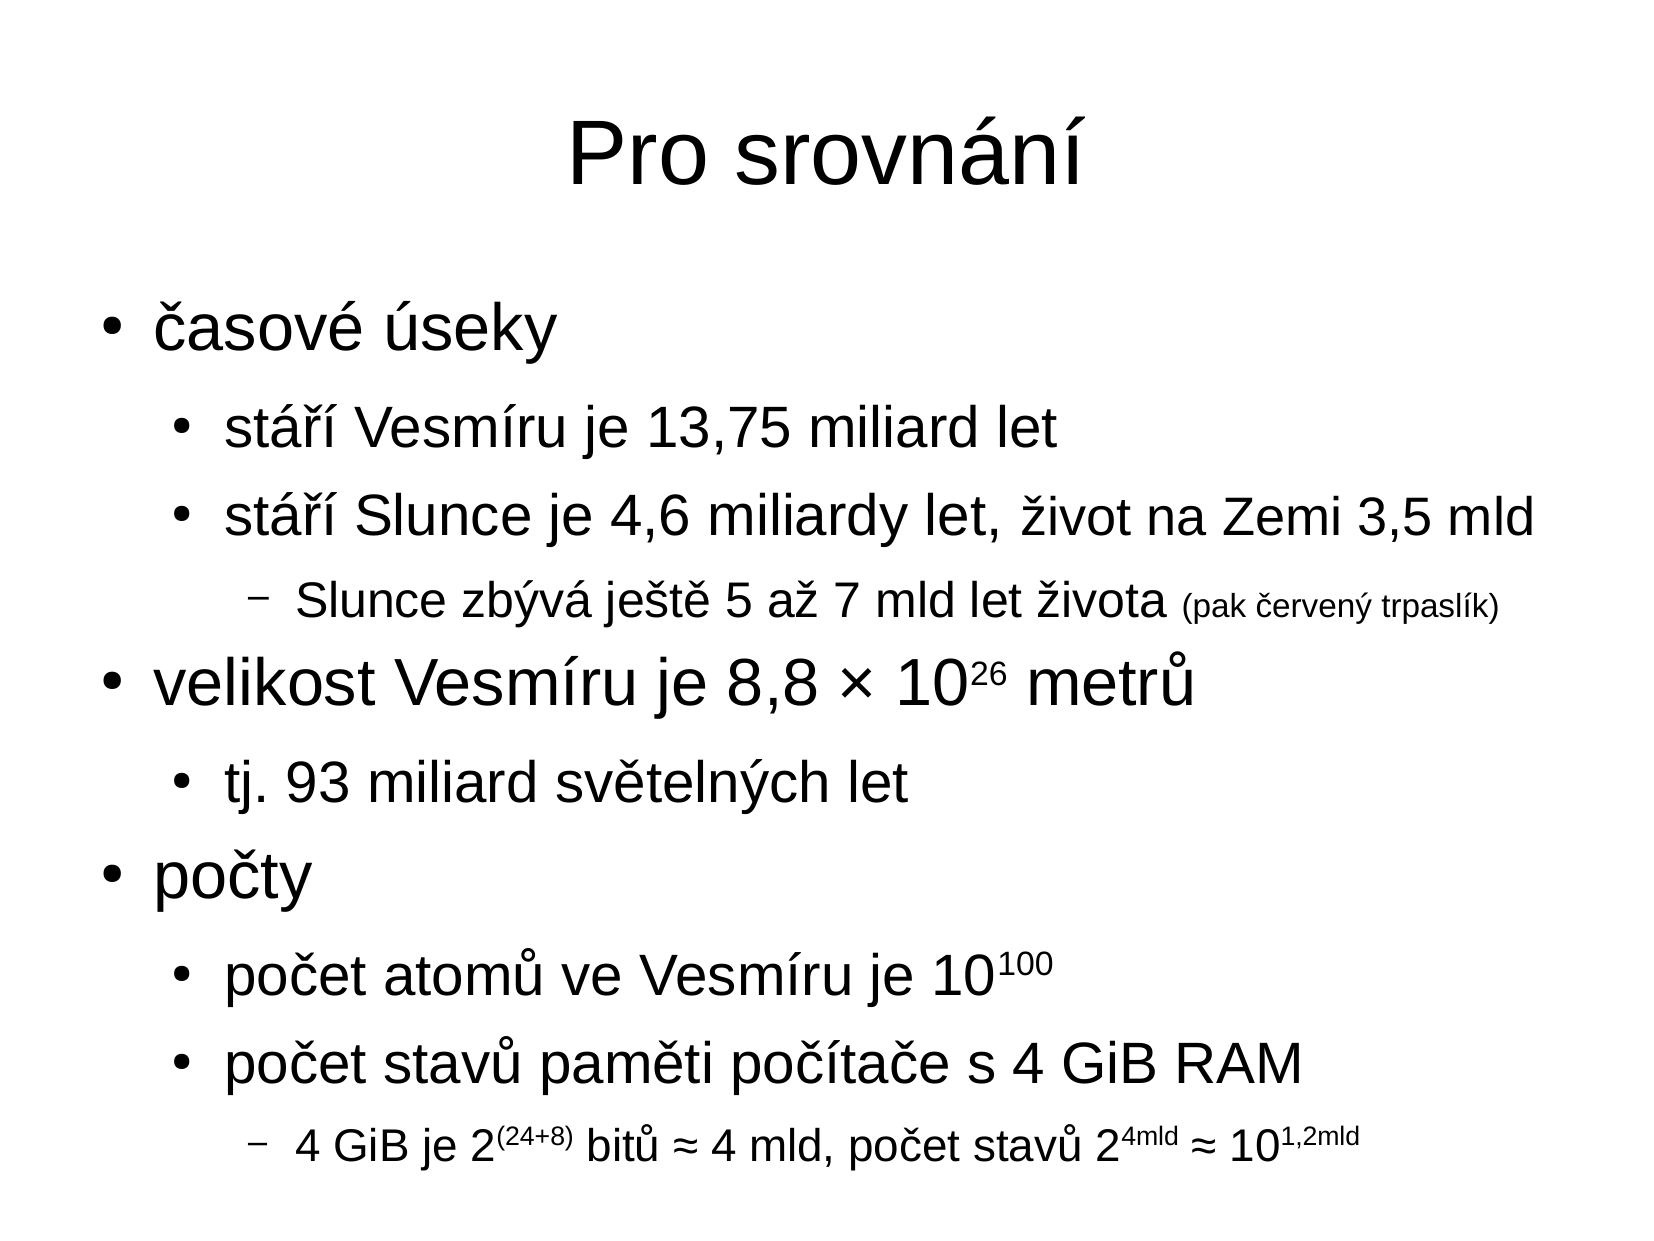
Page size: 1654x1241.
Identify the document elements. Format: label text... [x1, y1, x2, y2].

title Pro srovnání [82, 56, 1571, 250]
list časové úseky stáří Vesmíru je 13,75 miliard let stáří Slunce je 4,6 miliardy let, život na Zemi 3,5 mld Slunce zbývá ještě 5 až 7 mld let života (pak červený trpaslík) velikost Vesmíru je 8,8 × 1026 metrů tj. 93 miliard světelných let počty počet atomů ve Vesmíru je 10100 počet stavů paměti počítače s 4 GiB RAM 4 GiB je 2(24+8) bitů ≈ 4 mld, počet stavů 24mld ≈ 101,2mld [82, 290, 1571, 1175]
